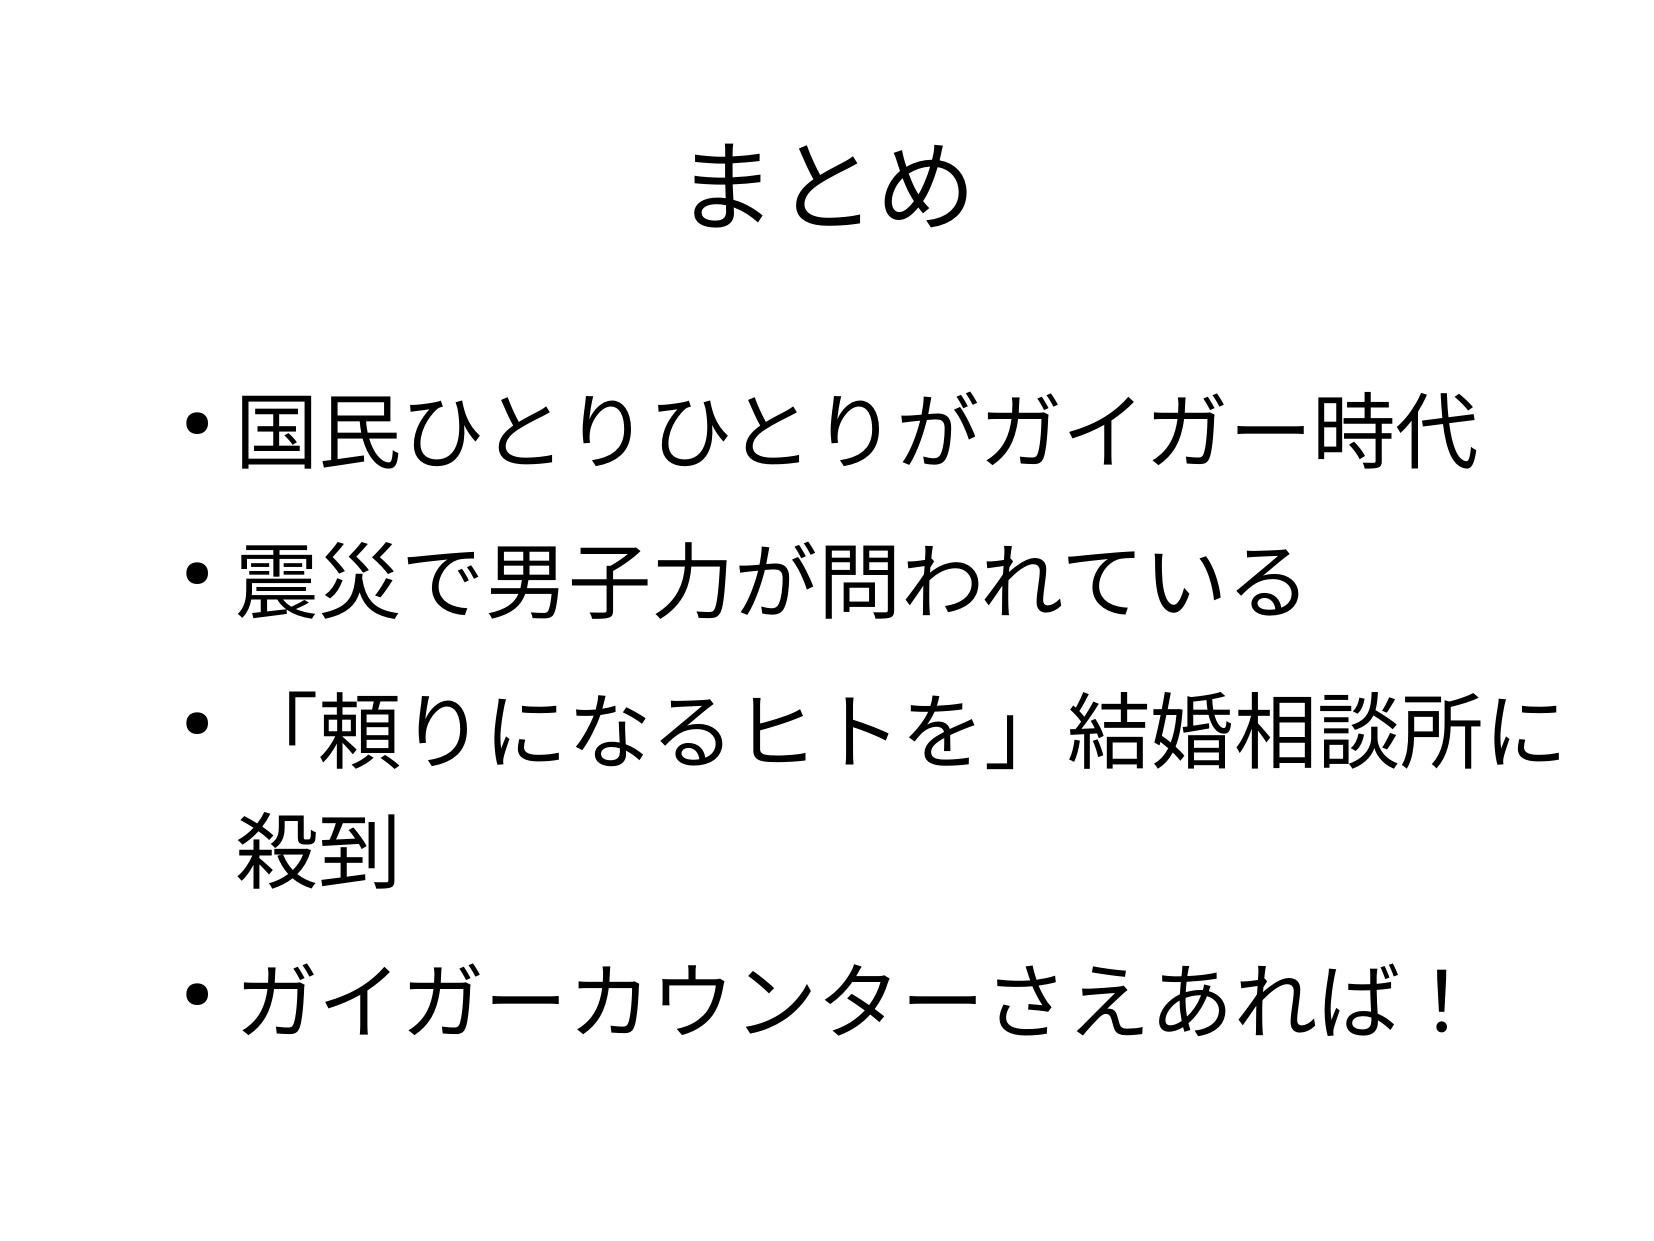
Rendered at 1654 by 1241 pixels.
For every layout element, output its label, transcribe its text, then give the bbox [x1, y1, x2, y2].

list 国民ひとりひとりがガイガー時代 震災で男子力が問われている 「頼りになるヒトを」結婚相談所に殺到 ガイガーカウンターさえあれば！ [164, 365, 1571, 1109]
title まとめ [82, 49, 1571, 310]
